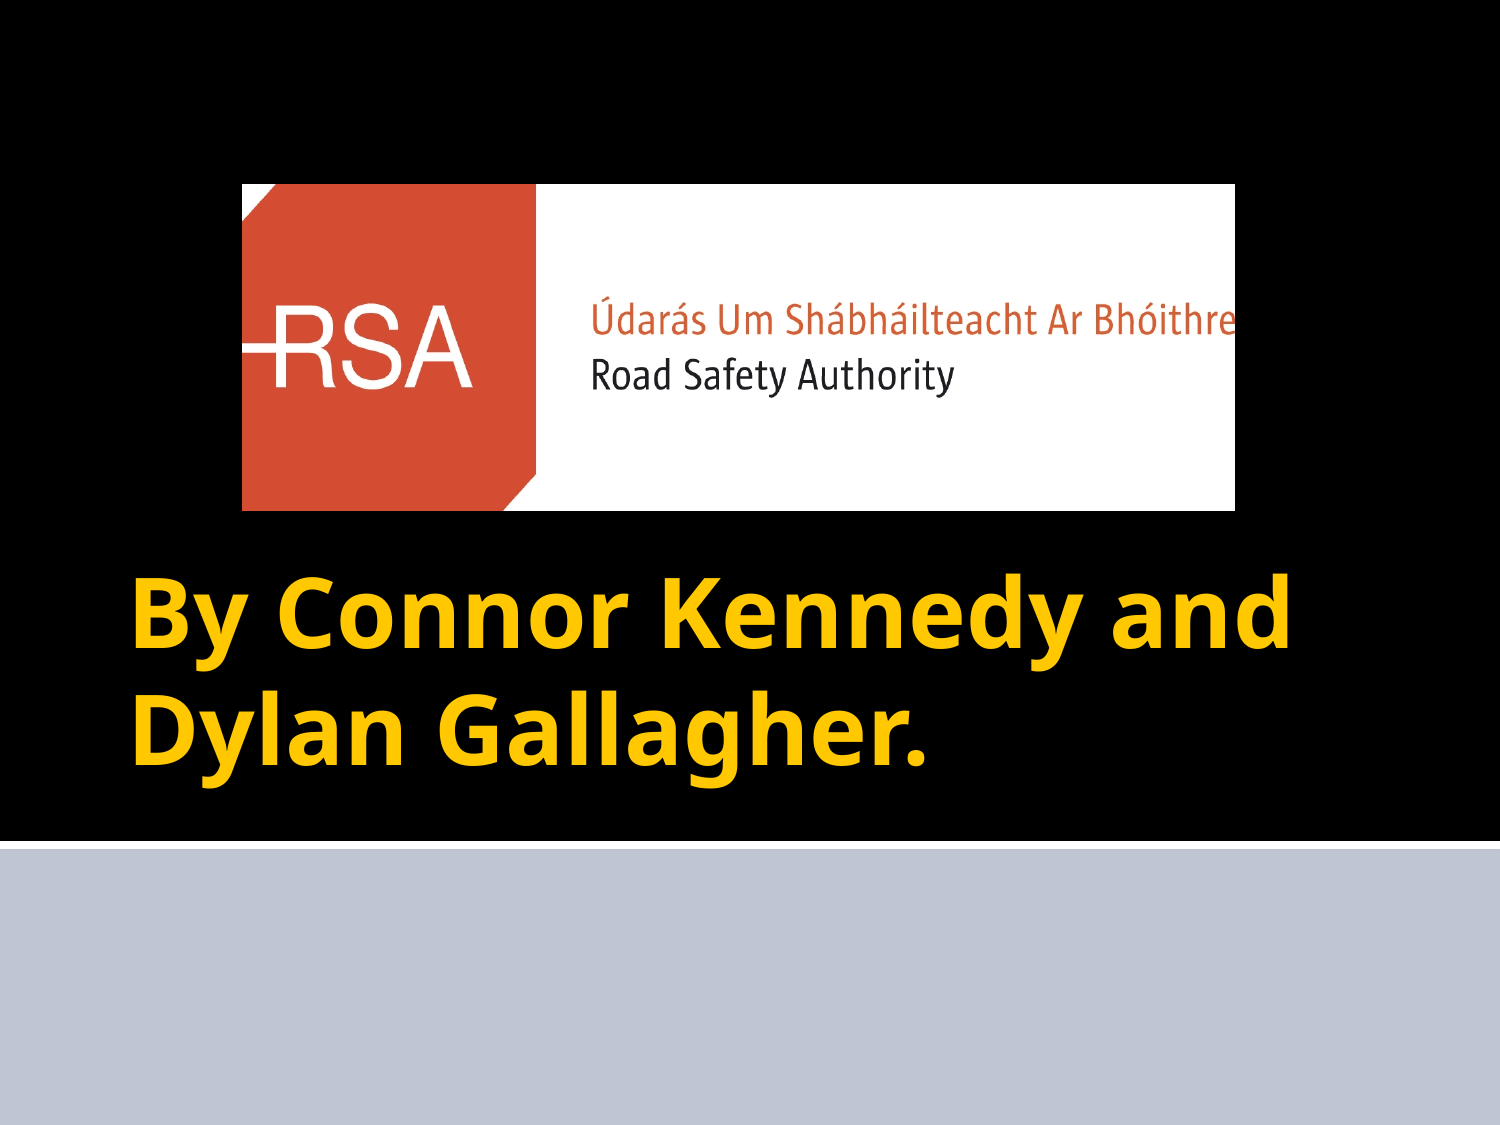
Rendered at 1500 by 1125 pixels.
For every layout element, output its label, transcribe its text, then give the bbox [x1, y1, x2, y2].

picture [242, 184, 1235, 511]
title By Connor Kennedy and Dylan Gallagher. [112, 550, 1438, 826]
